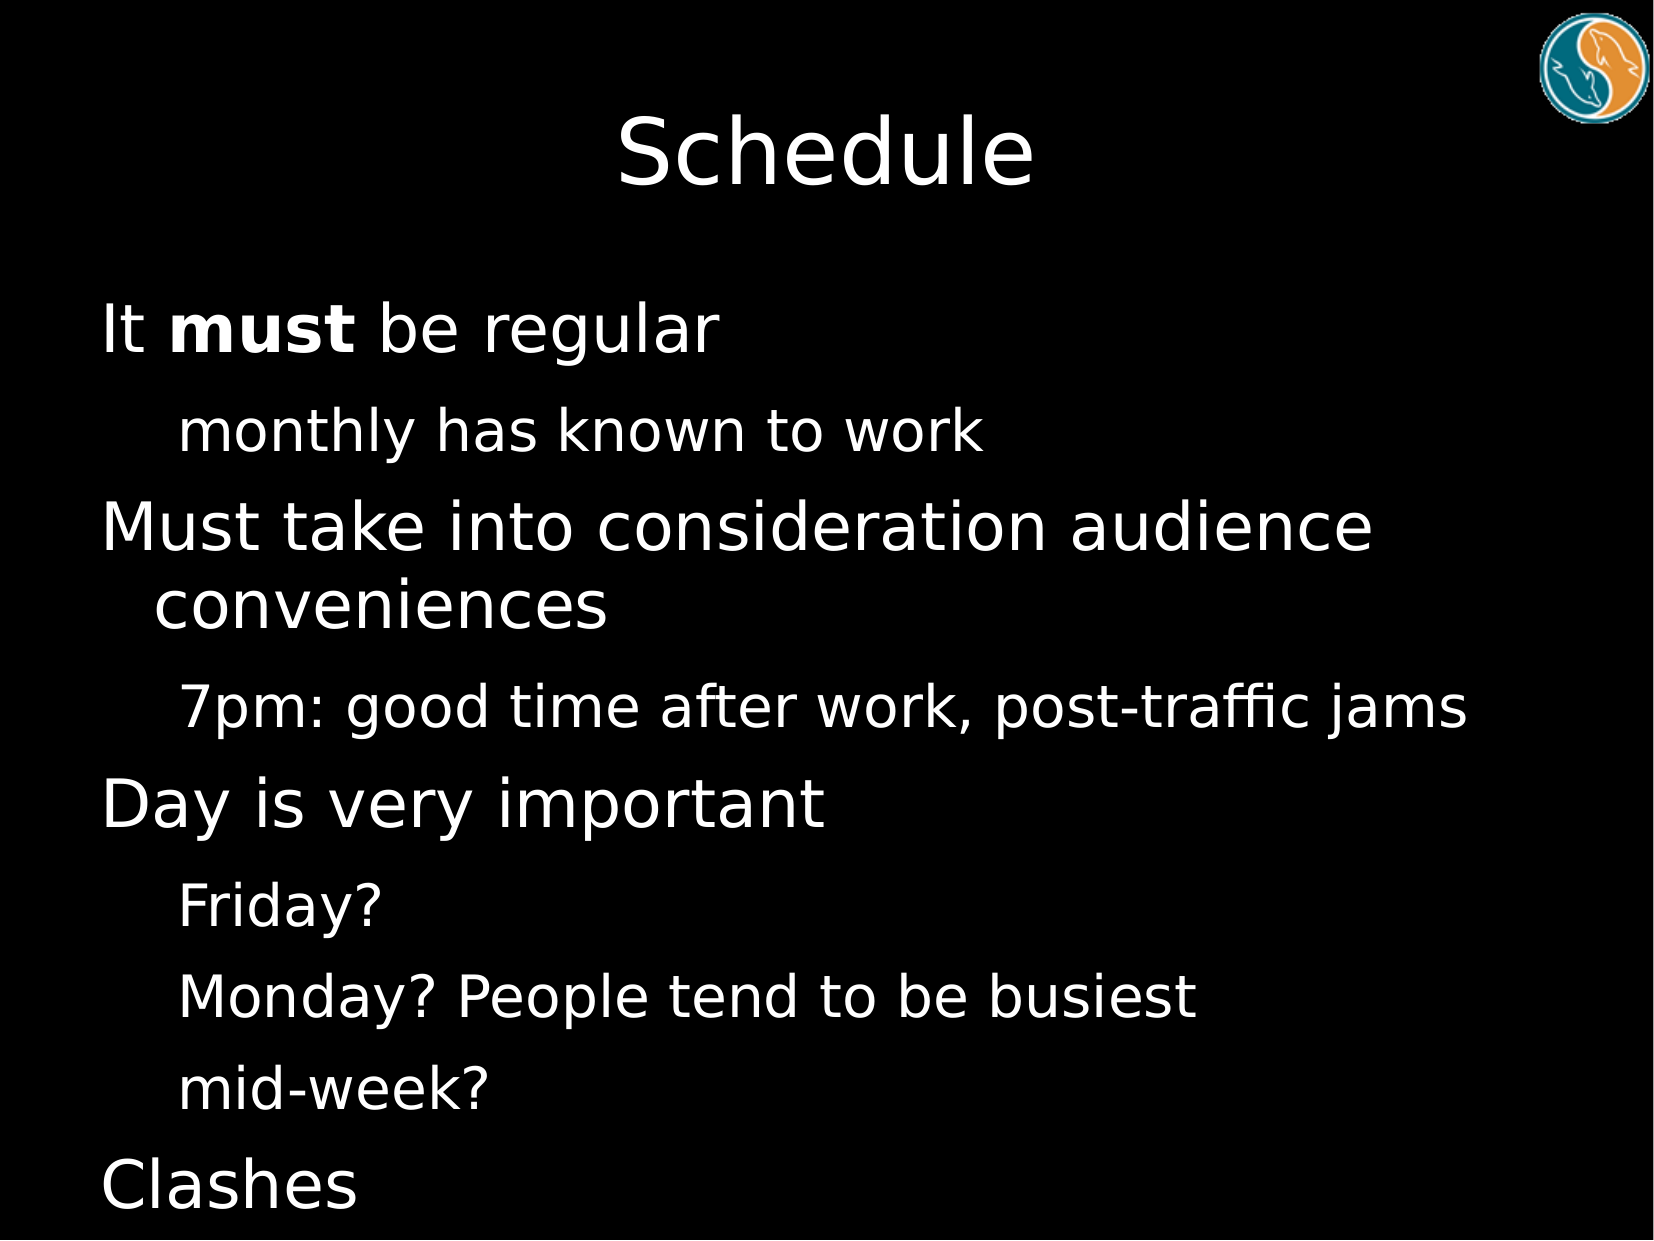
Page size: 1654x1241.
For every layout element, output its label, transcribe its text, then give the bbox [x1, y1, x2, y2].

list It must be regular monthly has known to work Must take into consideration audience conveniences 7pm: good time after work, post-traffic jams Day is very important Friday? Monday? People tend to be busiest mid-week? Clashes [82, 290, 1571, 1224]
picture [1501, 4, 1654, 130]
title Schedule [82, 56, 1571, 250]
